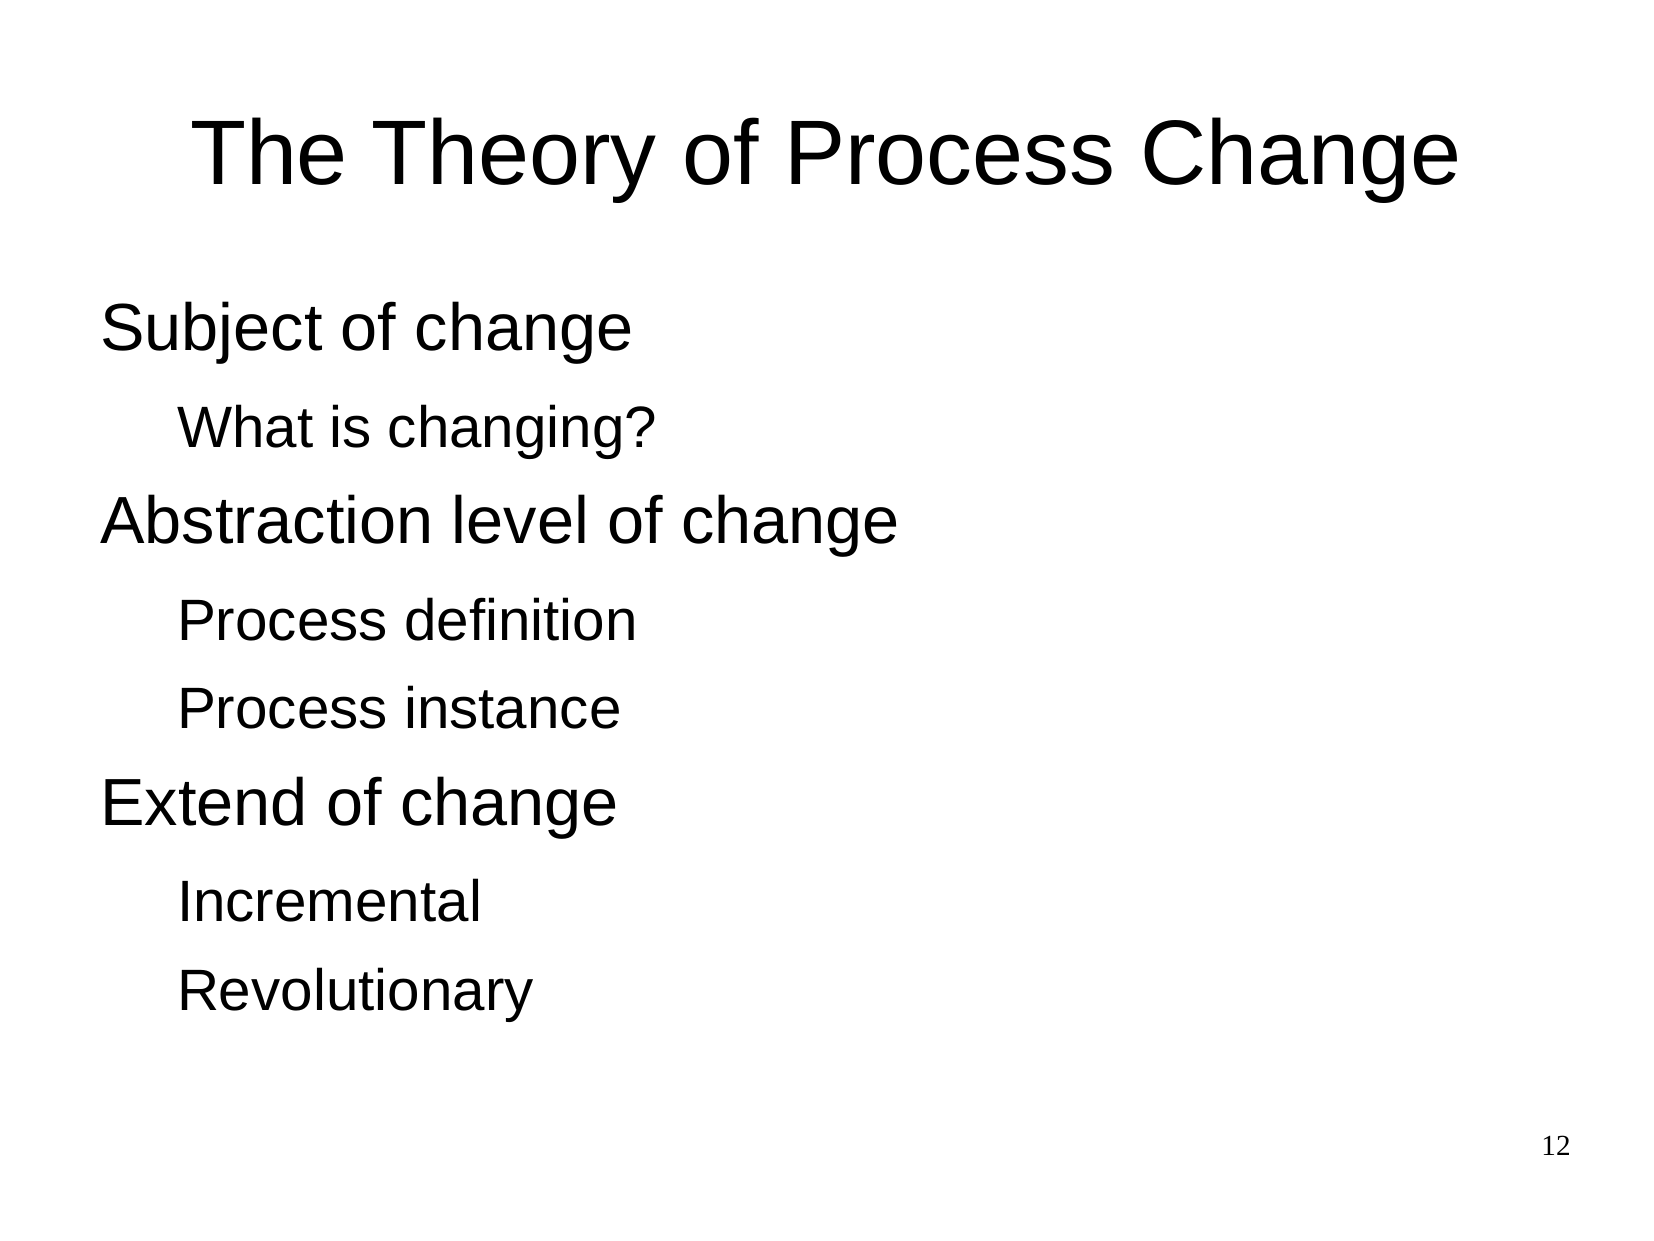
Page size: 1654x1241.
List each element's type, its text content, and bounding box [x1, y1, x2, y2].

title The Theory of Process Change [82, 56, 1571, 250]
list Subject of change What is changing? Abstraction level of change Process definition Process instance Extend of change Incremental Revolutionary [82, 290, 1571, 1094]
